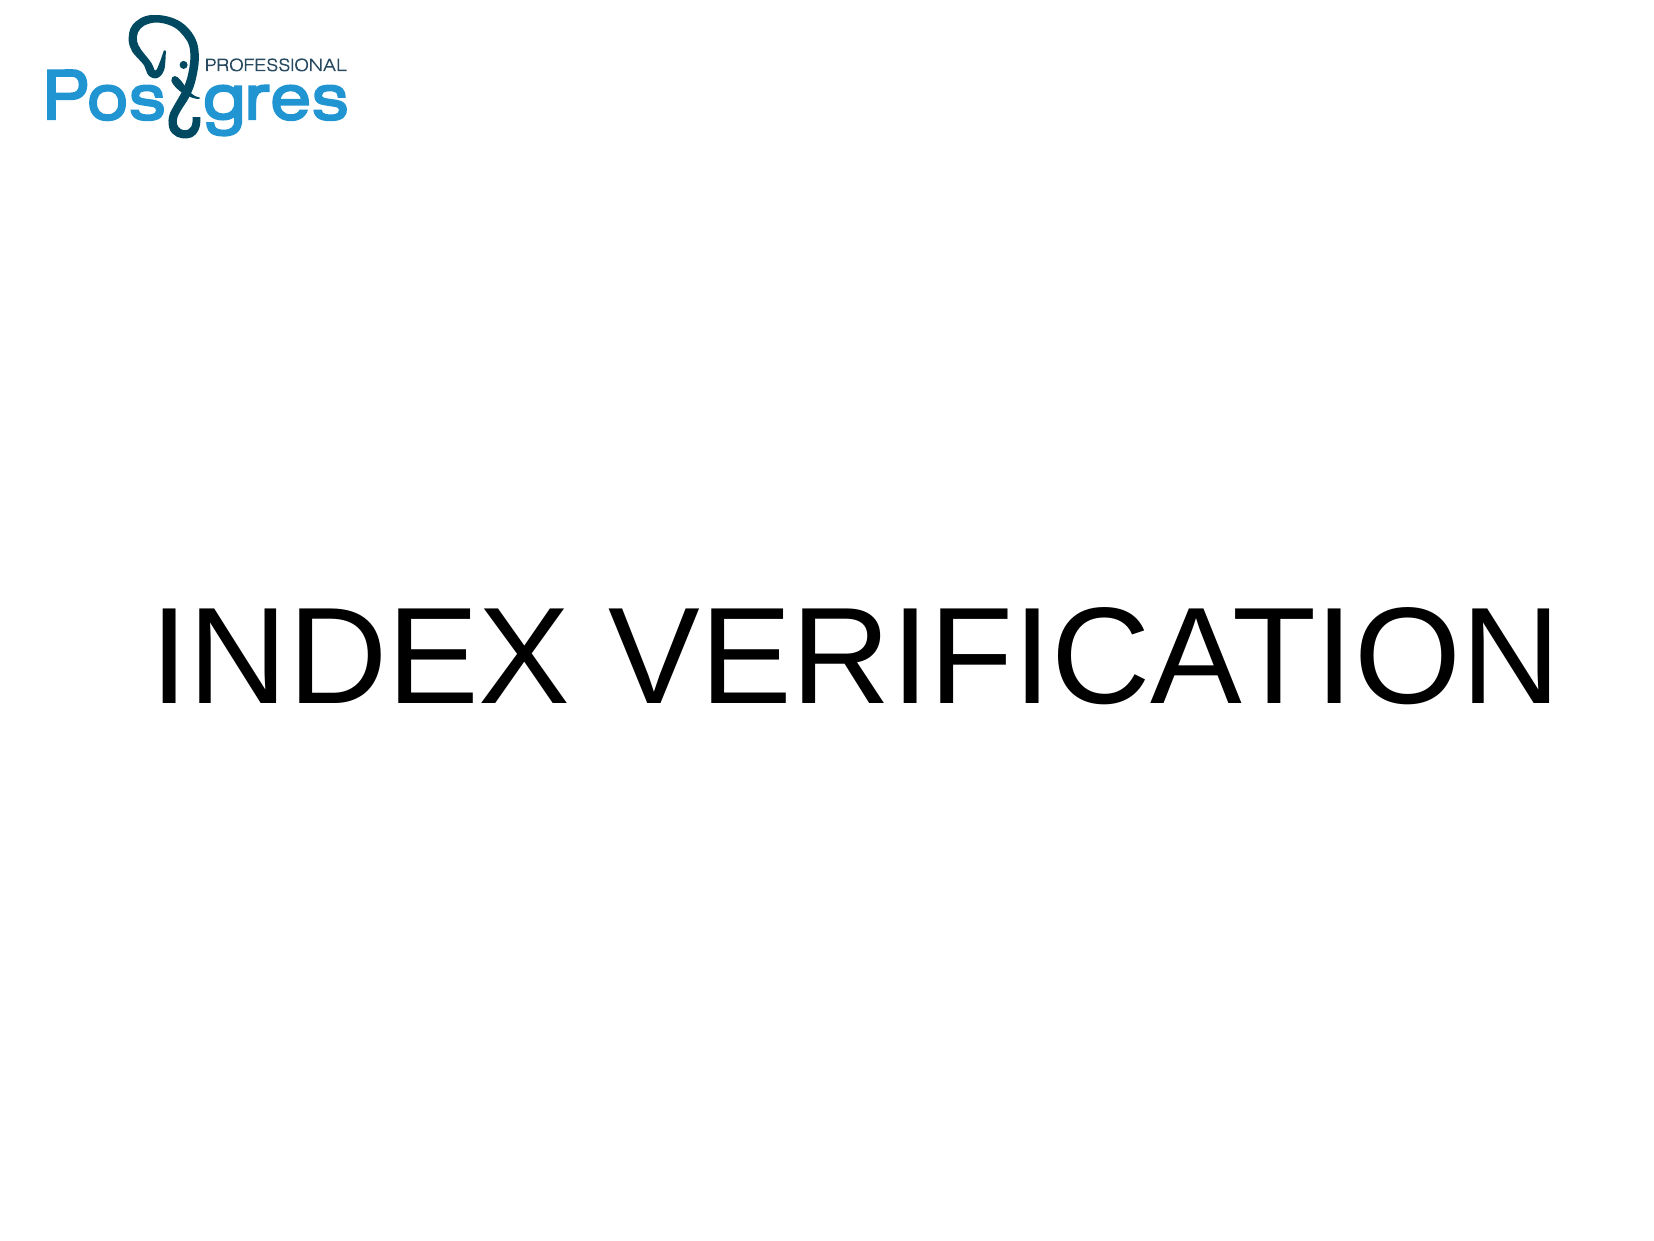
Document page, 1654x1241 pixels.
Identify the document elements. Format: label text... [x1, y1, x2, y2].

list INDEX VERIFICATION [41, 236, 1601, 1193]
